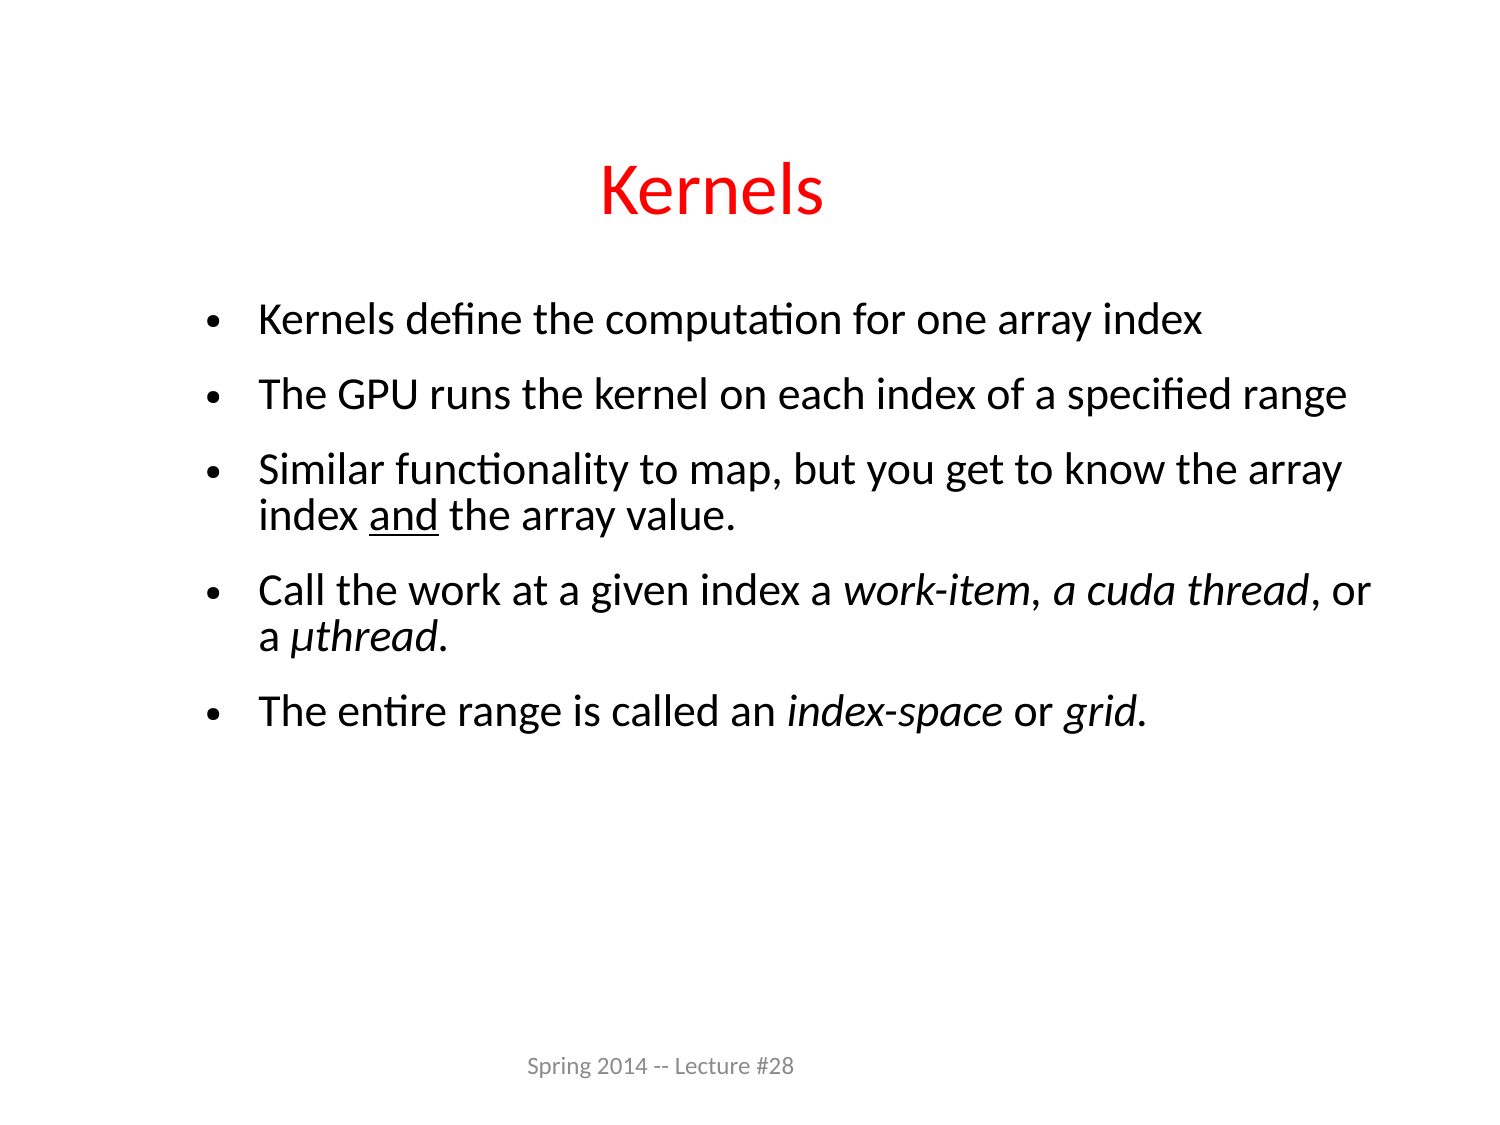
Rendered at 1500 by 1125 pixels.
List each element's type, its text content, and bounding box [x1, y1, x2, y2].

list Kernels define the computation for one array index The GPU runs the kernel on each index of a specified range Similar functionality to map, but you get to know the array index and the array value. Call the work at a given index a work-item, a cuda thread, or a µthread. The entire range is called an index-space or grid. [187, 299, 1388, 976]
title Kernels [75, 75, 1351, 317]
